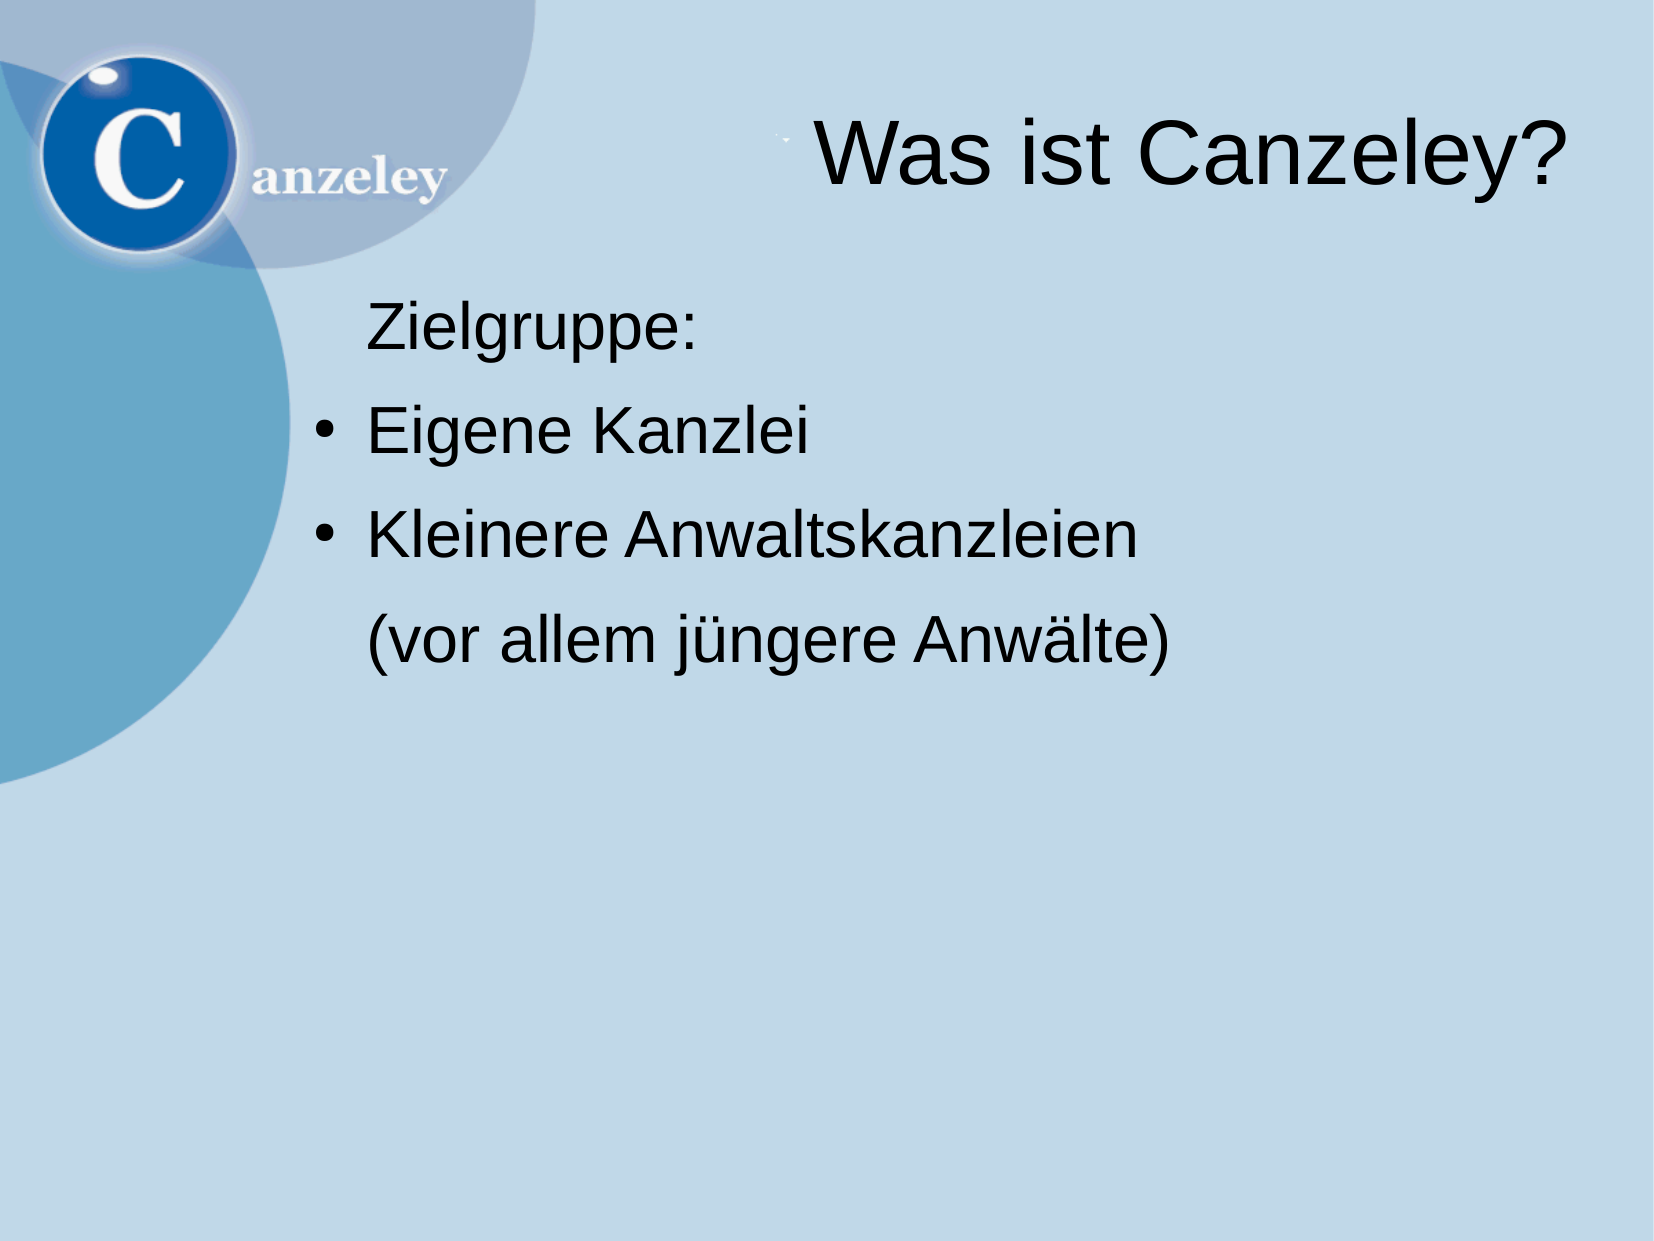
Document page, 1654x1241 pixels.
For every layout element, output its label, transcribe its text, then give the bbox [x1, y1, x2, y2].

list Zielgruppe: Eigene Kanzlei Kleinere Anwaltskanzleien (vor allem jüngere Anwälte) [295, 288, 1565, 1093]
title Was ist Canzeley? [82, 49, 1571, 257]
picture [0, 0, 1654, 1241]
